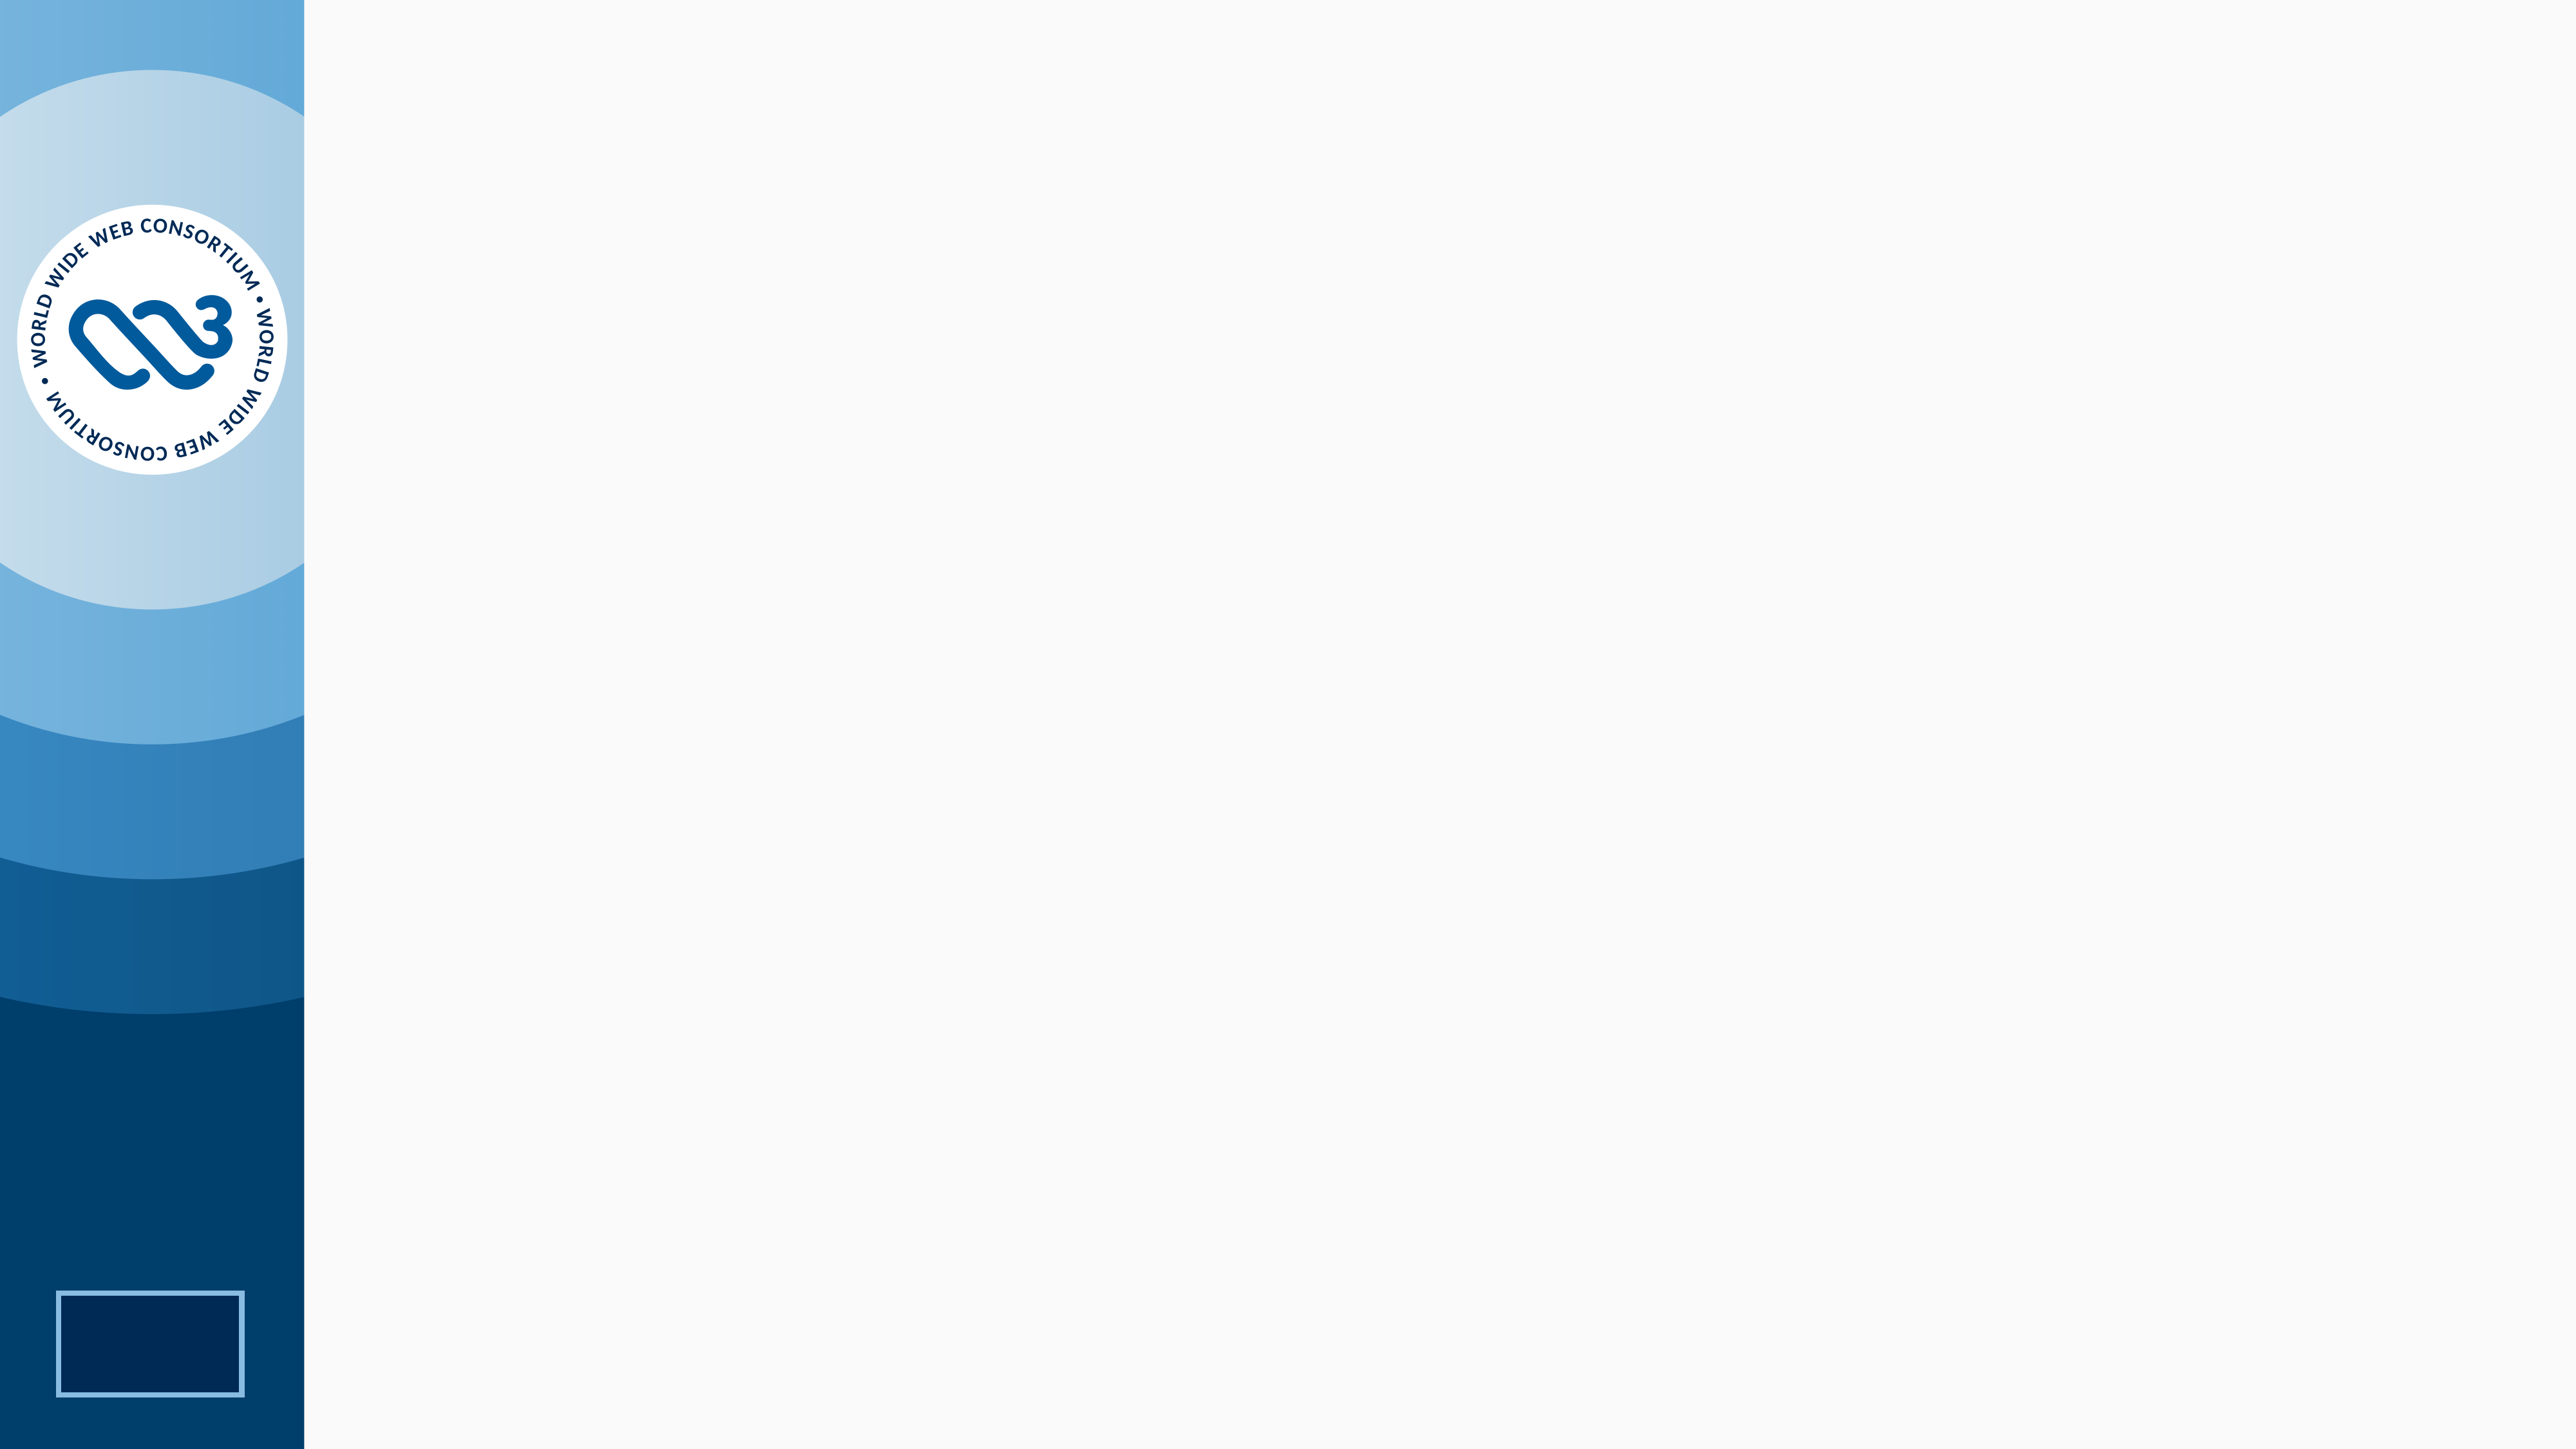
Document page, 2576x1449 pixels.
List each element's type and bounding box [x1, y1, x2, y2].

picture [0, 0, 305, 1449]
slide_number [58, 1293, 242, 1396]
